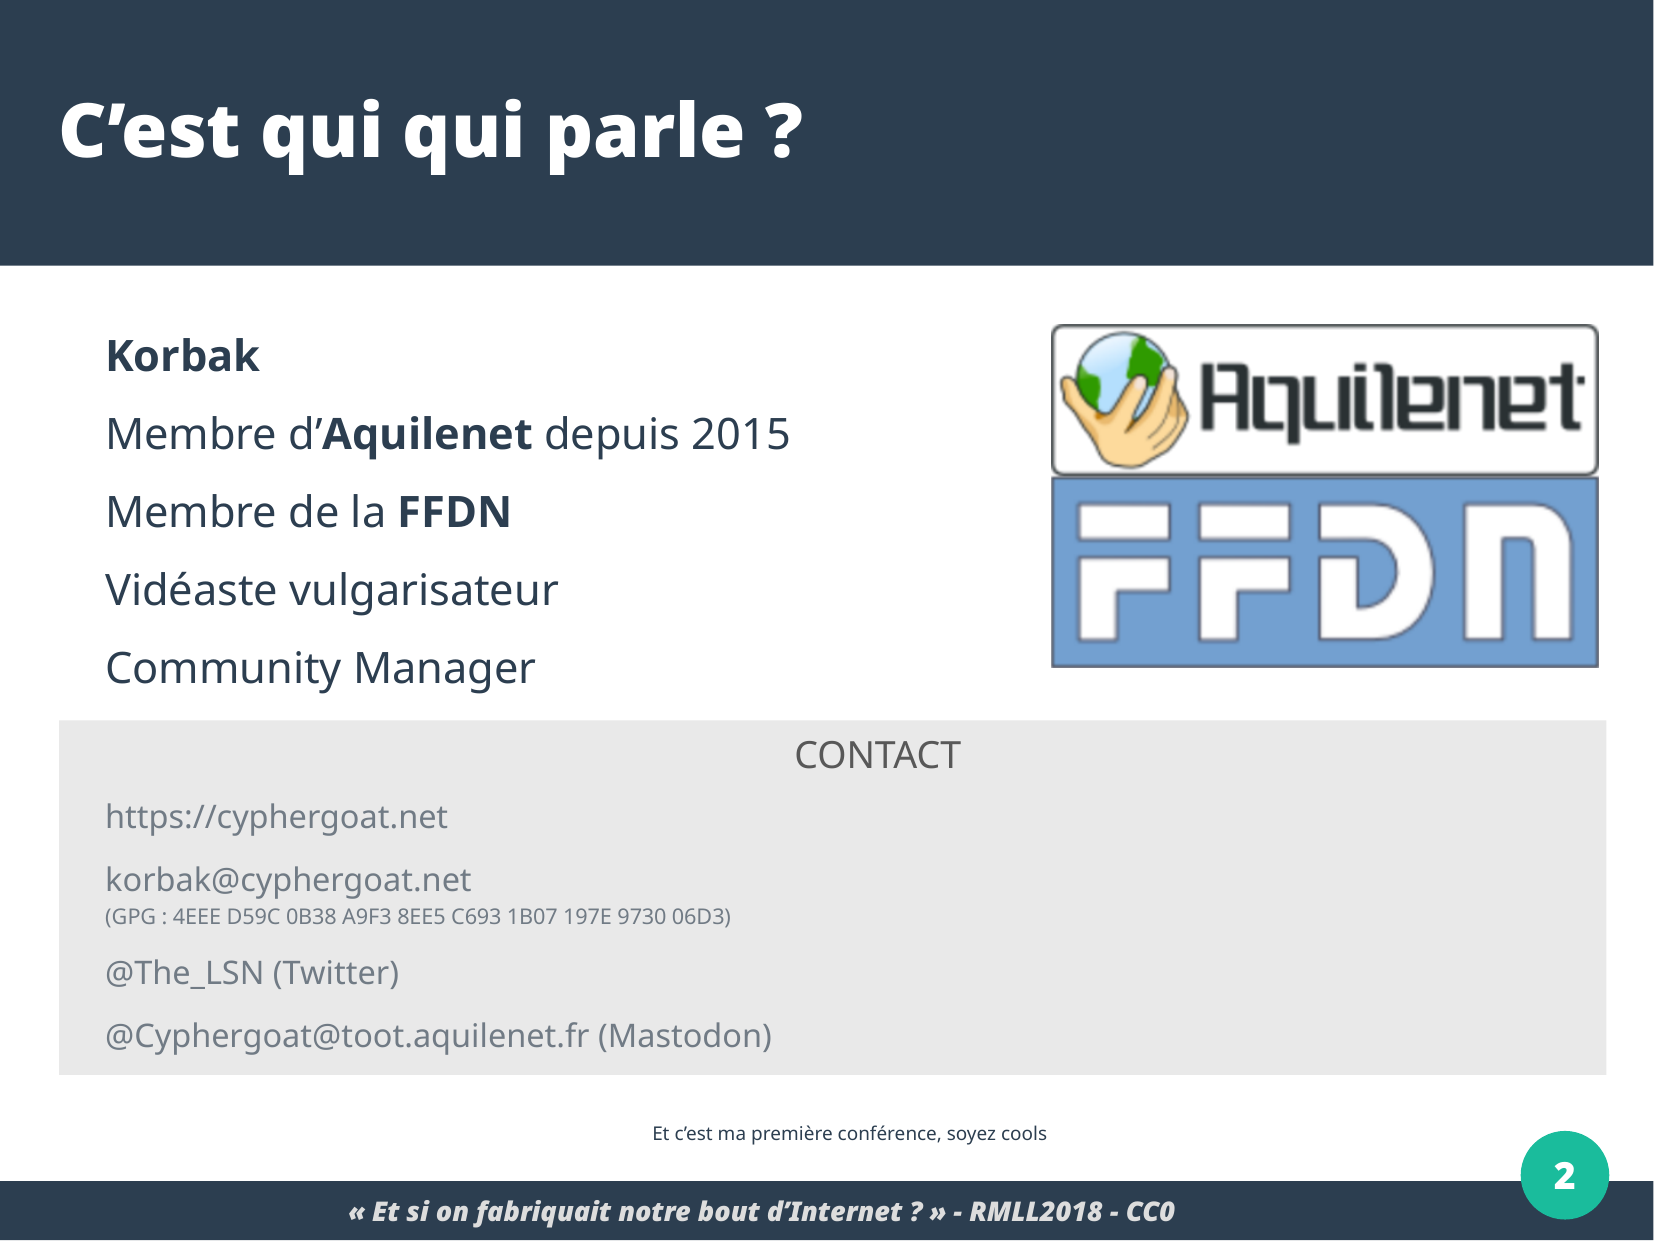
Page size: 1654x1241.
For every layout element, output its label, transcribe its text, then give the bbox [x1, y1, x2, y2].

title C’est qui qui parle ? [59, 49, 1595, 207]
list Korbak Membre d’Aquilenet depuis 2015 Membre de la FFDN Vidéaste vulgarisateur Community Manager https://cyphergoat.net korbak@cyphergoat.net (GPG : 4EEE D59C 0B38 A9F3 8EE5 C693 1B07 197E 9730 06D3) @The_LSN (Twitter) @Cyphergoat@toot.aquilenet.fr (Mastodon) Et c’est ma première conférence, soyez cools [59, 324, 1595, 720]
picture [1051, 324, 1599, 668]
list Korbak Membre d’Aquilenet depuis 2015 Membre de la FFDN Vidéaste vulgarisateur Community Manager https://cyphergoat.net korbak@cyphergoat.net (GPG : 4EEE D59C 0B38 A9F3 8EE5 C693 1B07 197E 9730 06D3) @The_LSN (Twitter) @Cyphergoat@toot.aquilenet.fr (Mastodon) Et c’est ma première conférence, soyez cools [59, 1075, 1595, 1152]
text_box [59, 720, 1607, 1075]
